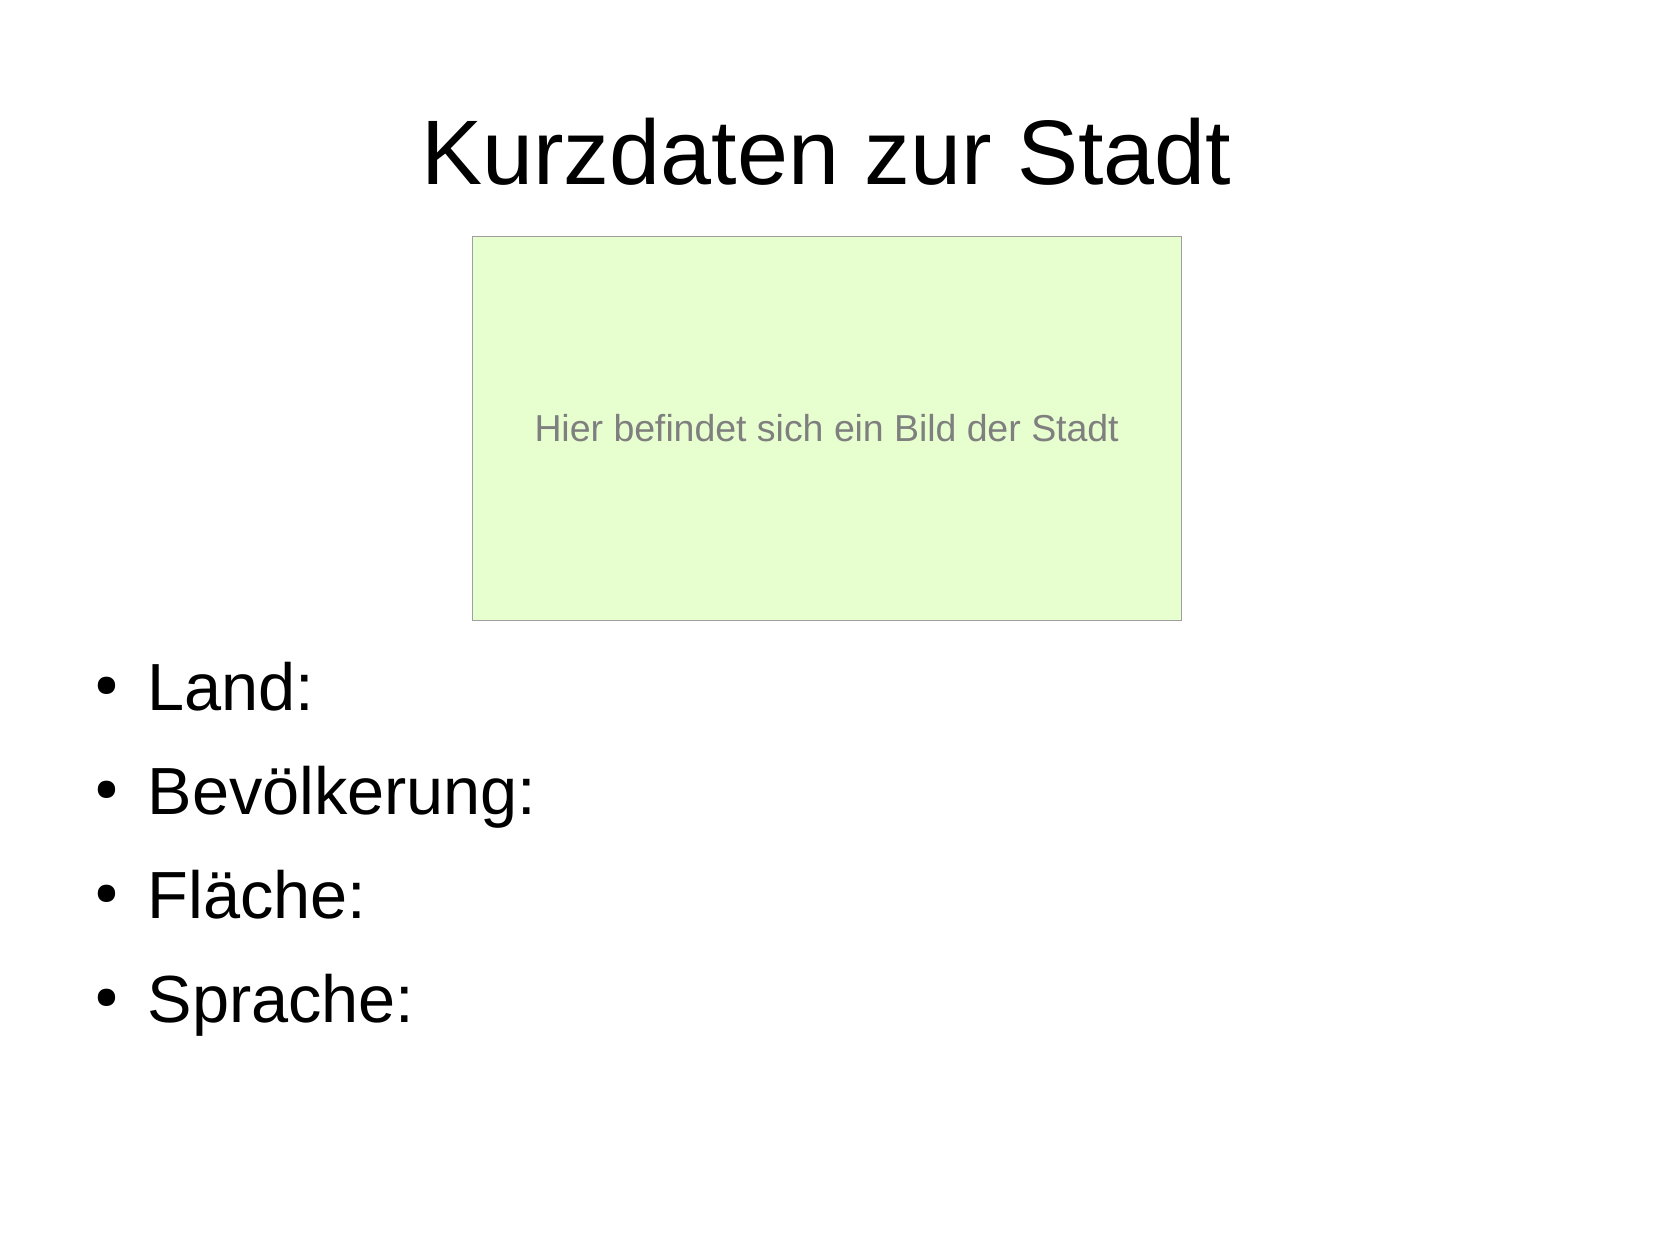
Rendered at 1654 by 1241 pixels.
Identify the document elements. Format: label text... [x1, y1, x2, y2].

text_box Hier befindet sich ein Bild der Stadt [472, 236, 1182, 621]
list Land: Bevölkerung: Fläche: Sprache: [76, 649, 1565, 1099]
title Kurzdaten zur Stadt [82, 49, 1571, 257]
